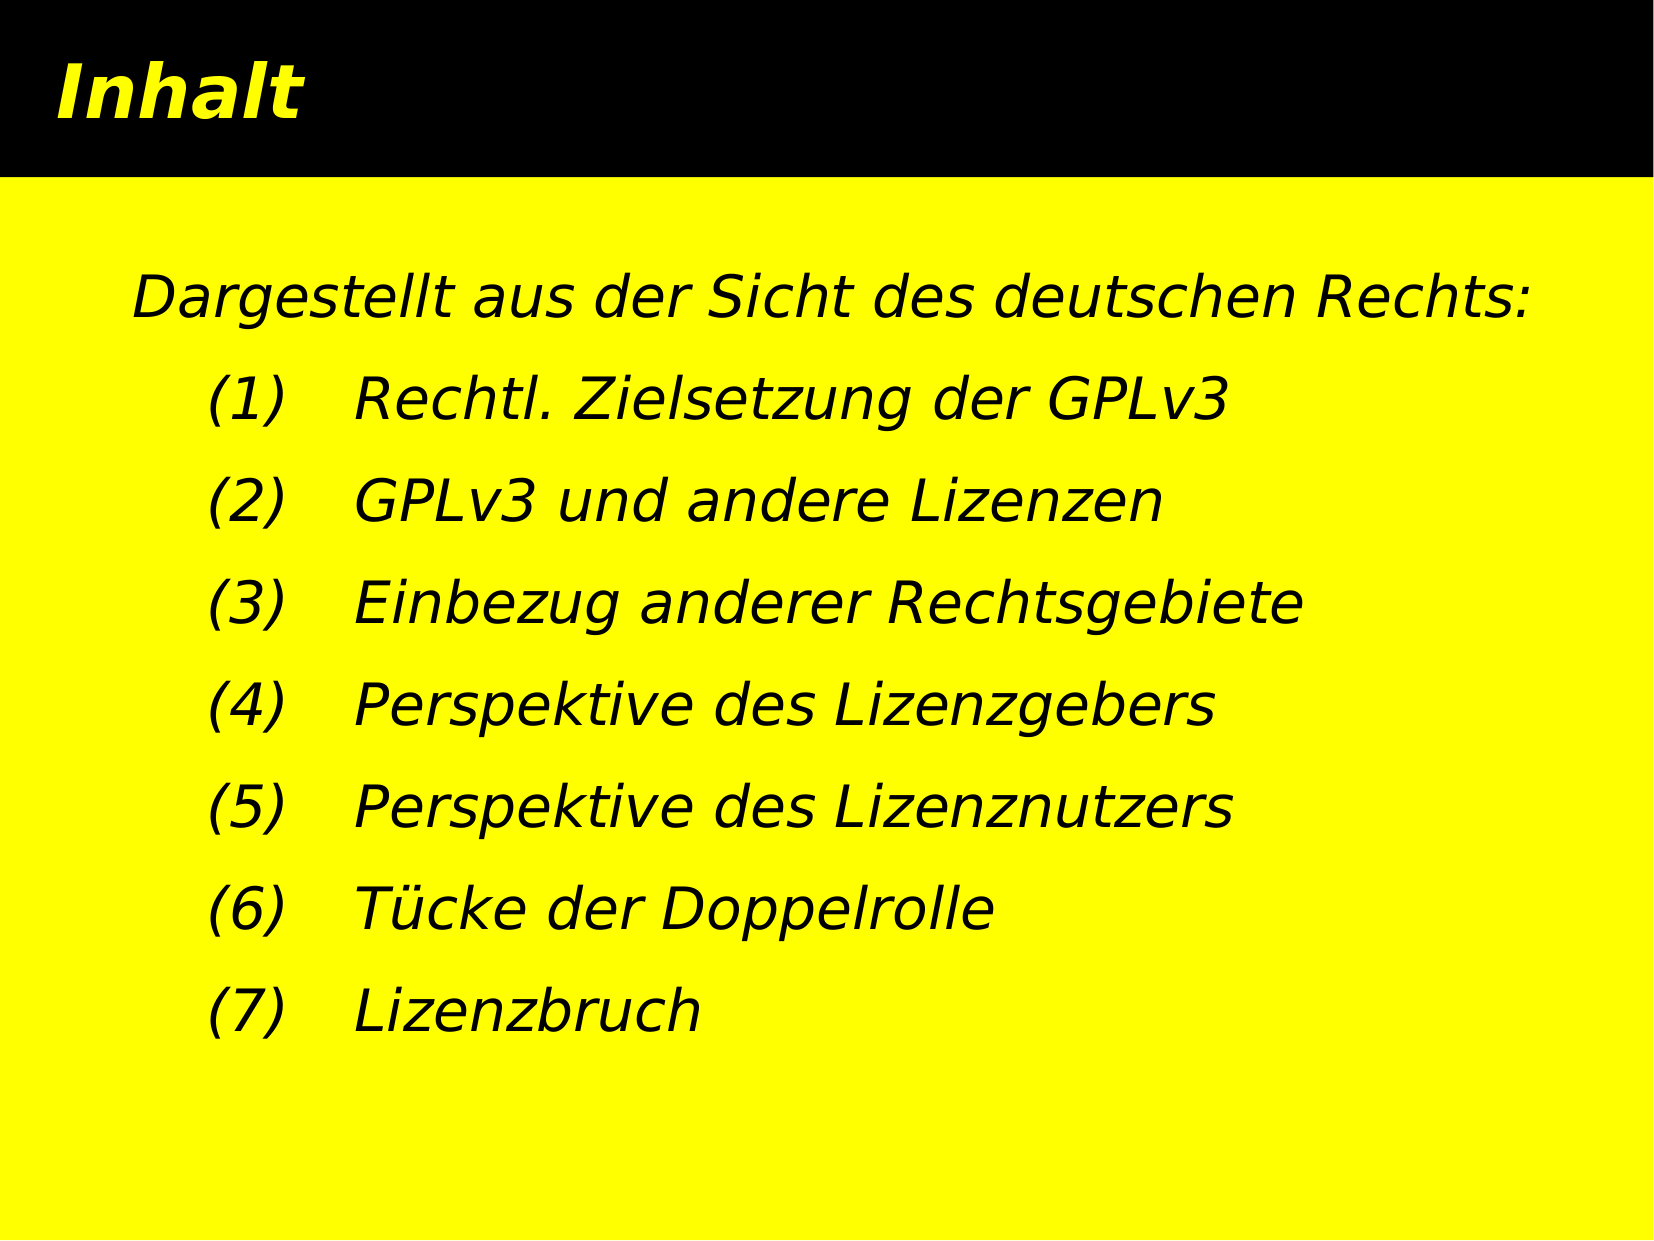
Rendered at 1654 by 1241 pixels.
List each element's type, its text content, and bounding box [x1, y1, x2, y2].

text_box Dargestellt aus der Sicht des deutschen Rechts: (1) Rechtl. Zielsetzung der GPLv3 (2) GPLv3 und andere Lizenzen (3) Einbezug anderer Rechtsgebiete (4) Perspektive des Lizenzgebers (5) Perspektive des Lizenznutzers (6) Tücke der Doppelrolle (7) Lizenzbruch [118, 256, 1554, 1121]
text_box [0, 0, 1654, 1241]
text_box Inhalt [41, 41, 314, 144]
